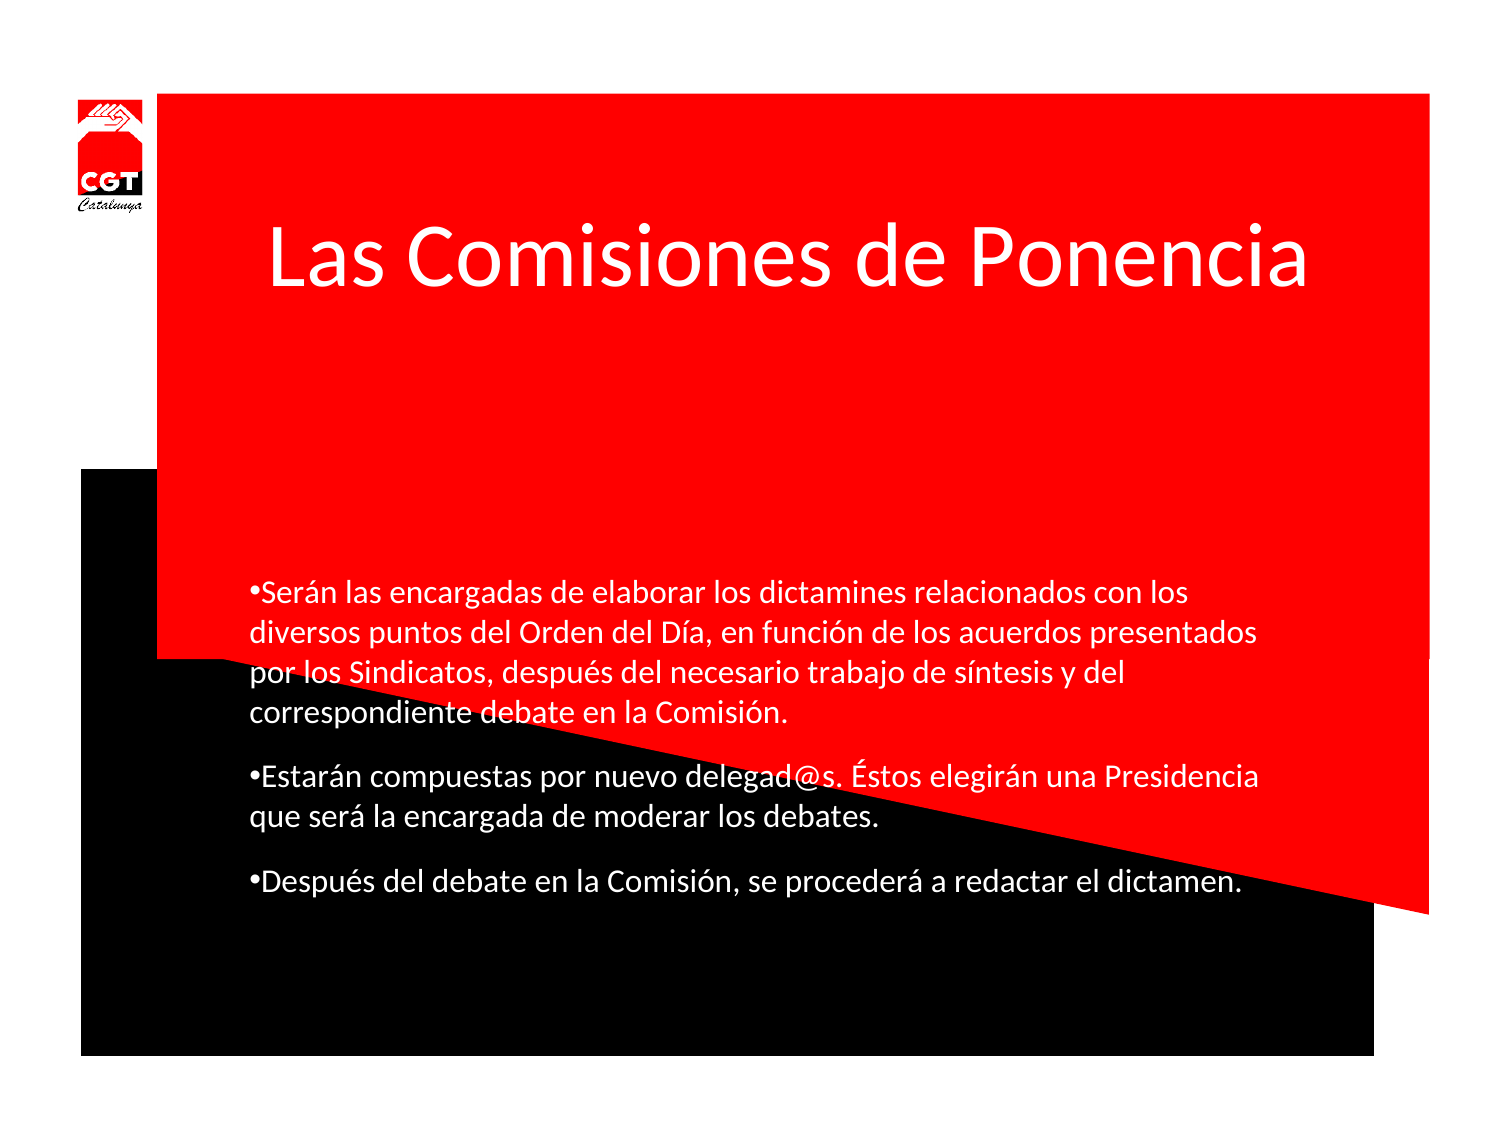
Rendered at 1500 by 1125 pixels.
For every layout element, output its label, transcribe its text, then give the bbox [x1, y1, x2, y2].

text_box [81, 93, 1430, 1055]
text_box Serán las encargadas de elaborar los dictamines relacionados con los diversos puntos del Orden del Día, en función de los acuerdos presentados por los Sindicatos, después del necesario trabajo de síntesis y del correspondiente debate en la Comisión. Estarán compuestas por nuevo delegad@s. Éstos elegirán una Presidencia que será la encargada de moderar los debates. Después del debate en la Comisión, se procederá a redactar el dictamen. [234, 562, 1285, 950]
title Las Comisiones de Ponencia [152, 128, 1428, 370]
chart [70, 93, 153, 220]
